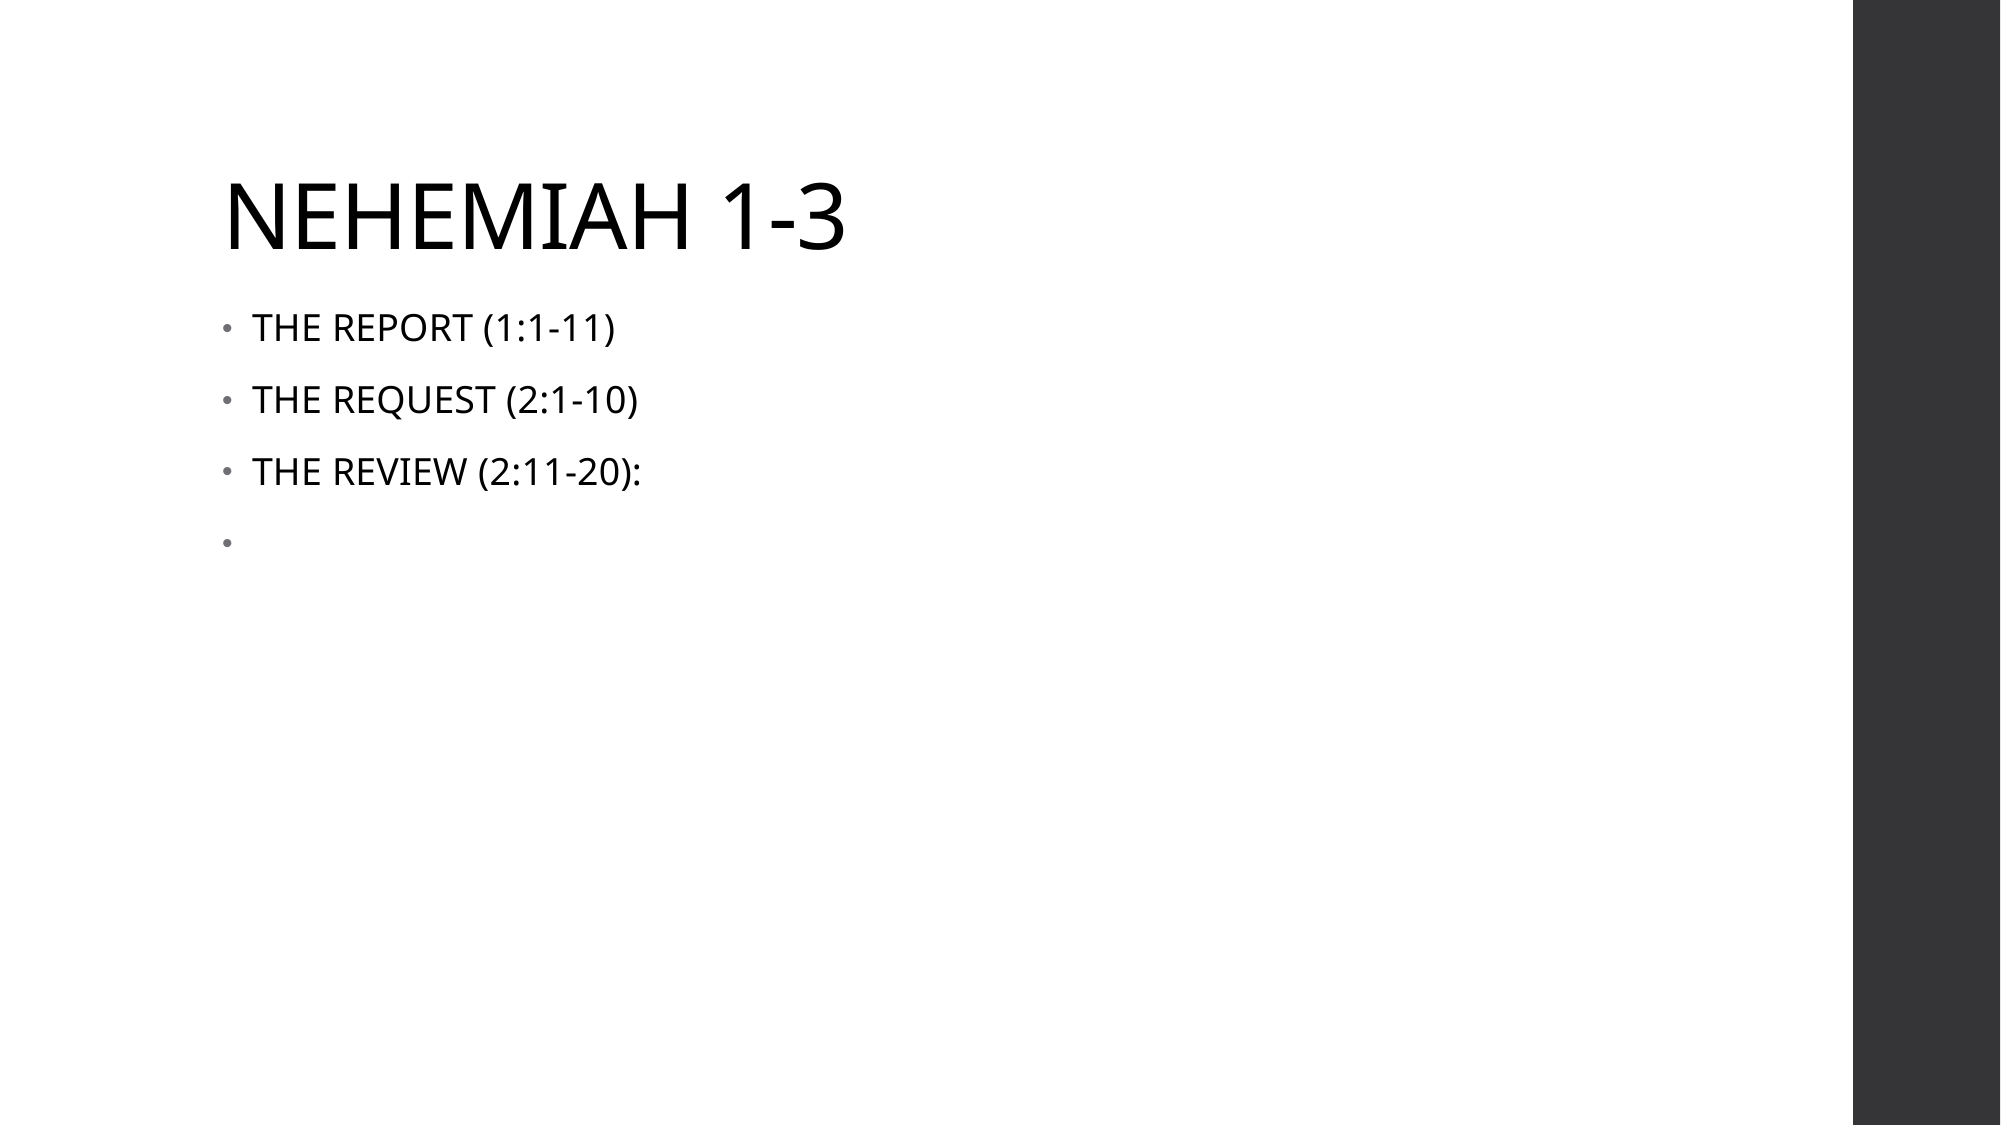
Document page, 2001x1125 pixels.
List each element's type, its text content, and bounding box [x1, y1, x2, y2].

list THE REPORT (1:1-11) THE REQUEST (2:1-10) THE REVIEW (2:11-20): [206, 299, 1617, 1014]
title NEHEMIAH 1-3 [206, 60, 1797, 278]
